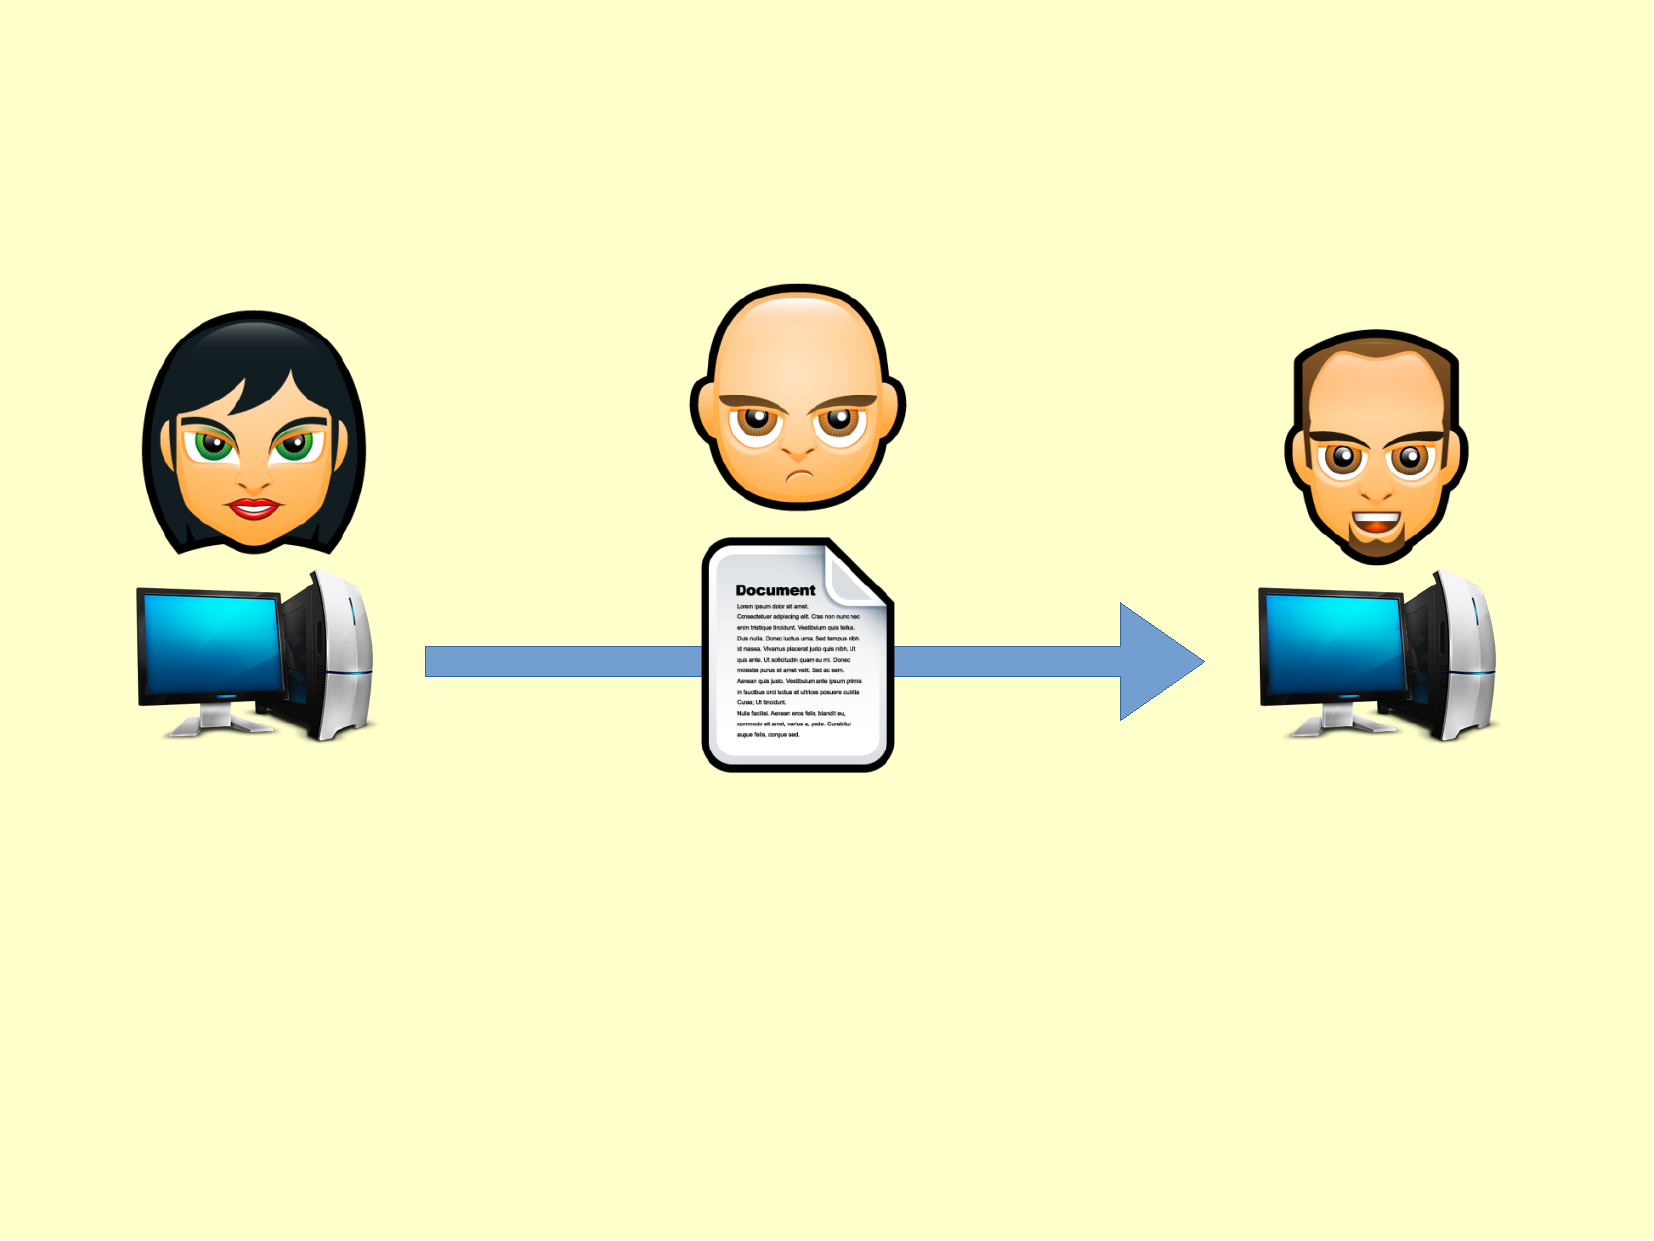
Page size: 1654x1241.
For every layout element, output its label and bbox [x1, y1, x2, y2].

text_box [922, 602, 1205, 721]
picture [673, 531, 922, 778]
picture [673, 271, 922, 519]
picture [129, 308, 378, 778]
picture [1251, 318, 1501, 778]
text_box [425, 646, 673, 677]
